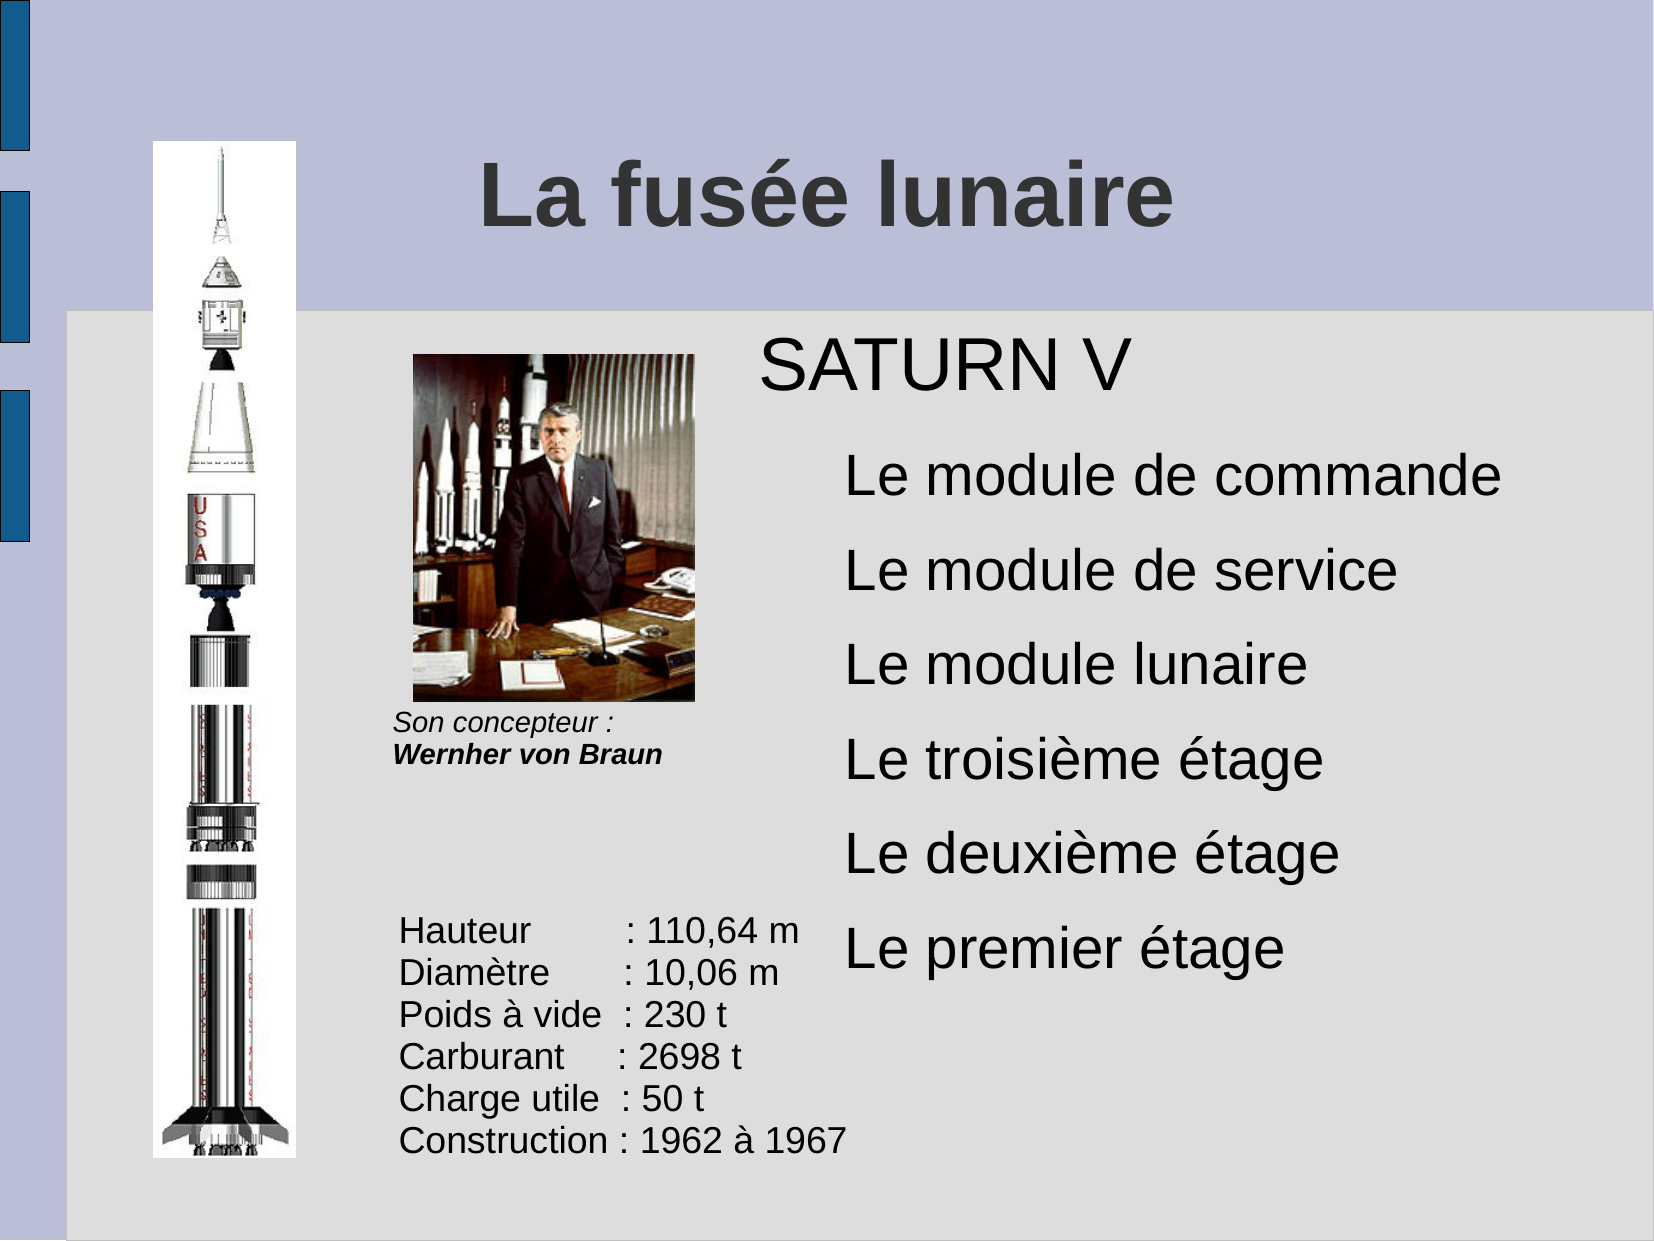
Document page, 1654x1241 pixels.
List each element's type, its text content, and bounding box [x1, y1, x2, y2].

title La fusée lunaire [121, 91, 1534, 299]
picture [153, 141, 296, 1158]
picture [413, 354, 695, 698]
text_box Son concepteur : Wernher von Braun [377, 698, 721, 779]
text_box Hauteur : 110,64 m Diamètre : 10,06 m Poids à vide : 230 t Carburant : 2698 t Charge utile : 50 t Construction : 1962 à 1967 [383, 902, 880, 1170]
text_box SATURN V [744, 314, 1560, 414]
list Le module de commande Le module de service Le module lunaire Le troisième étage Le deuxième étage Le premier étage [826, 442, 1570, 1003]
